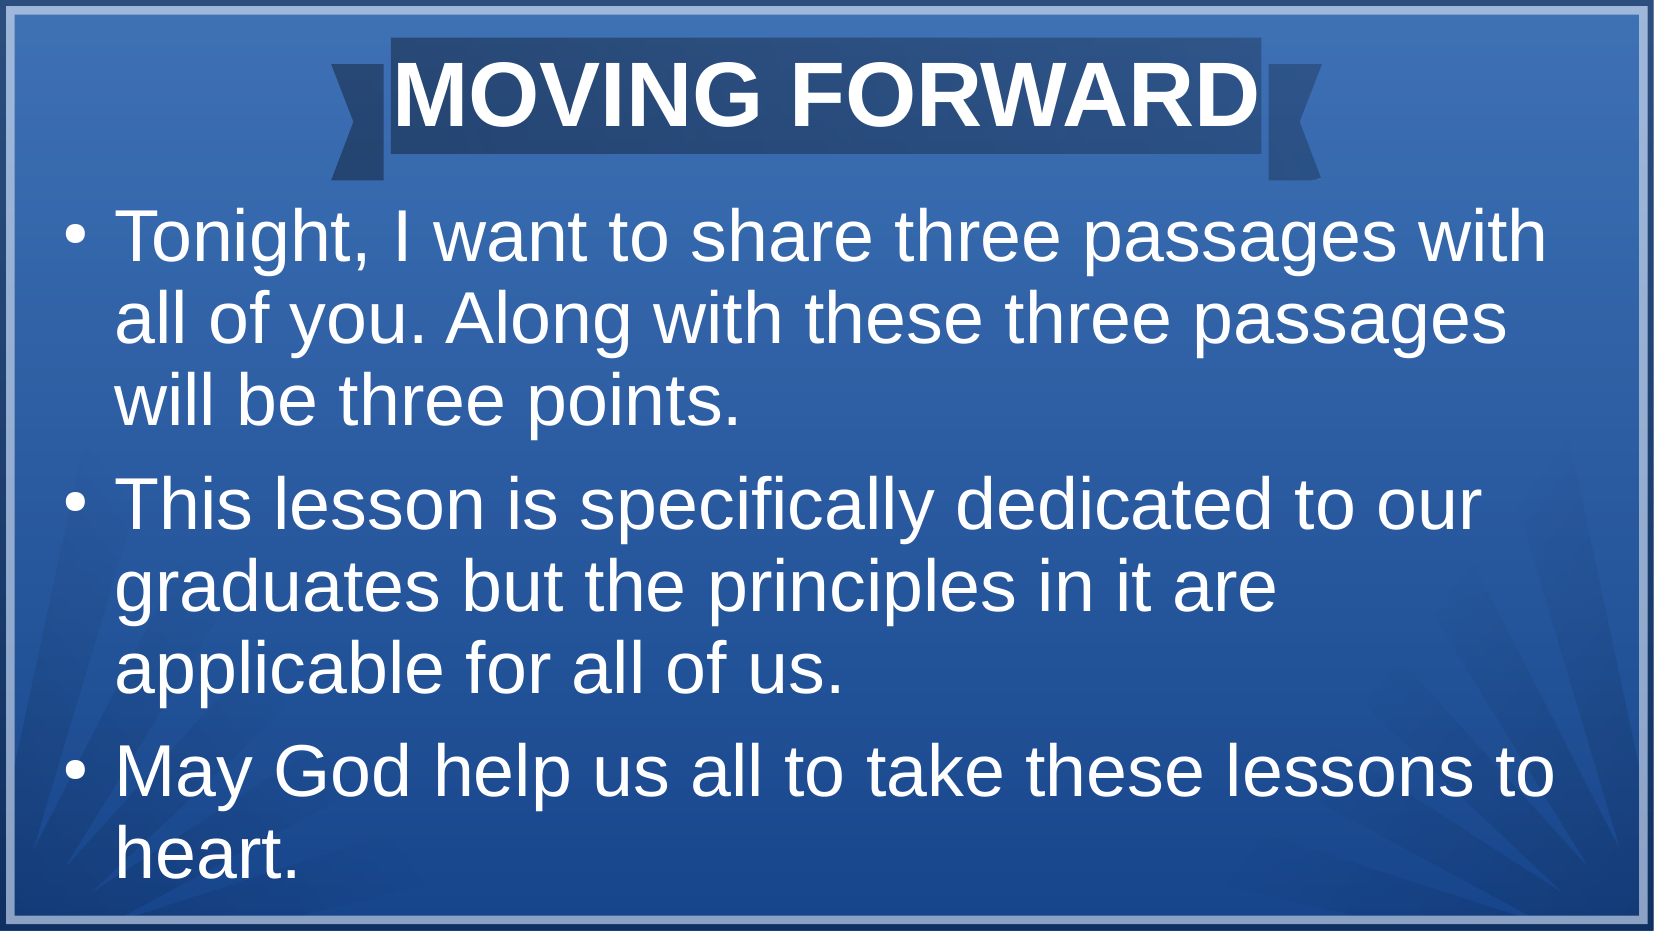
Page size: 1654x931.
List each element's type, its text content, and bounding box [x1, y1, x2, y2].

list Tonight, I want to share three passages with all of you. Along with these three passages will be three points. This lesson is specifically dedicated to our graduates but the principles in it are applicable for all of us. May God help us all to take these lessons to heart. [45, 195, 1606, 901]
title MOVING FORWARD [389, 35, 1264, 154]
